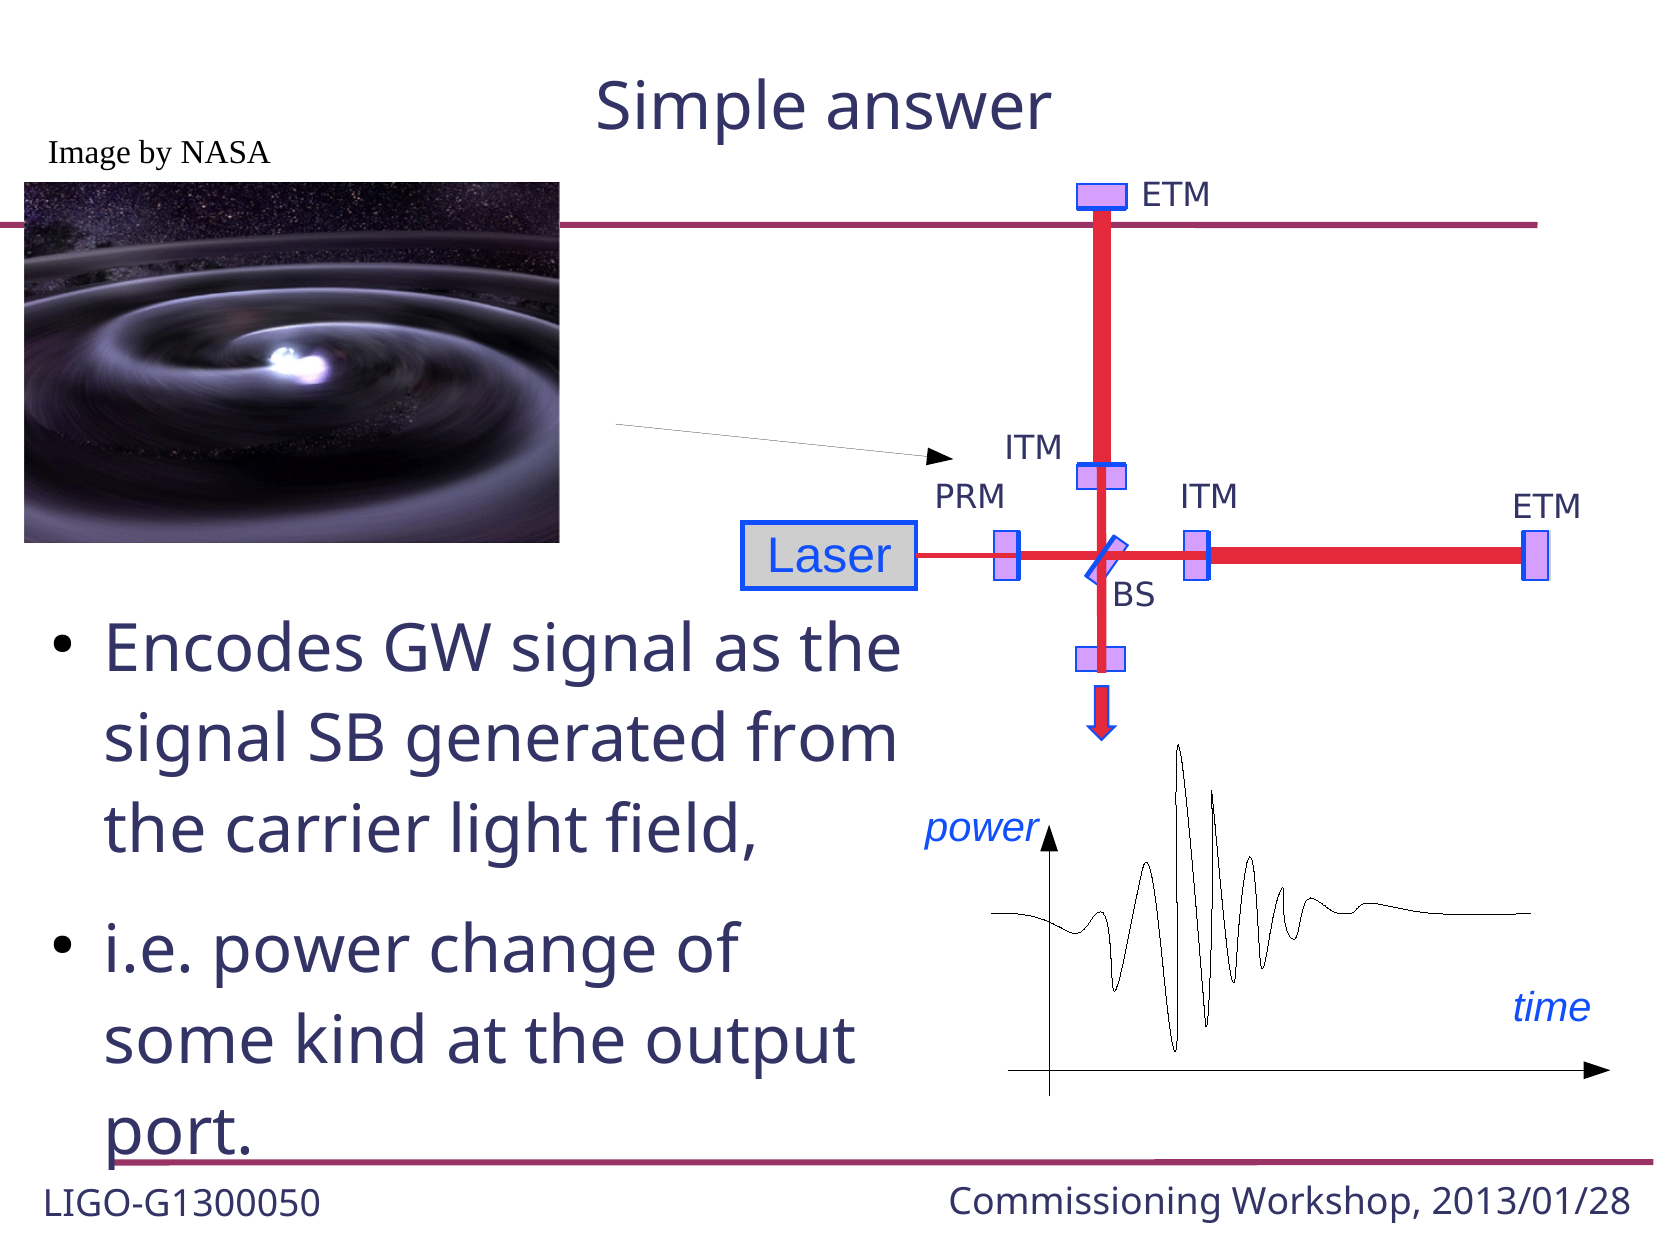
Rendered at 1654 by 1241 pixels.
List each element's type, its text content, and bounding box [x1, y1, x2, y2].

text_box [1183, 560, 1206, 581]
text_box [1075, 646, 1097, 672]
text_box [1107, 464, 1127, 490]
text_box [1076, 183, 1128, 209]
text_box [1183, 530, 1209, 551]
text_box power [925, 795, 1055, 858]
text_box [1089, 569, 1096, 584]
text_box time [1498, 975, 1607, 1038]
picture [24, 182, 560, 543]
text_box PRM [934, 478, 1030, 531]
text_box [1107, 646, 1111, 672]
text_box ITM [1180, 477, 1258, 530]
text_box BS [1111, 575, 1170, 731]
title Simple answer [187, 0, 1463, 208]
text_box ETM [1141, 175, 1234, 228]
list Encodes GW signal as the signal SB generated from the carrier light field, i.e. power change of some kind at the output port. [33, 599, 925, 1241]
text_box power [931, 821, 943, 839]
text_box Image by NASA [47, 133, 272, 175]
text_box [994, 558, 1016, 581]
text_box [1076, 467, 1096, 490]
text_box [1107, 560, 1118, 575]
text_box [1088, 686, 1111, 740]
text_box [1523, 540, 1551, 581]
text_box [1108, 537, 1128, 551]
text_box Laser [742, 522, 917, 589]
text_box [994, 531, 1016, 553]
text_box ETM [1511, 487, 1605, 540]
text_box ITM [1004, 428, 1083, 482]
